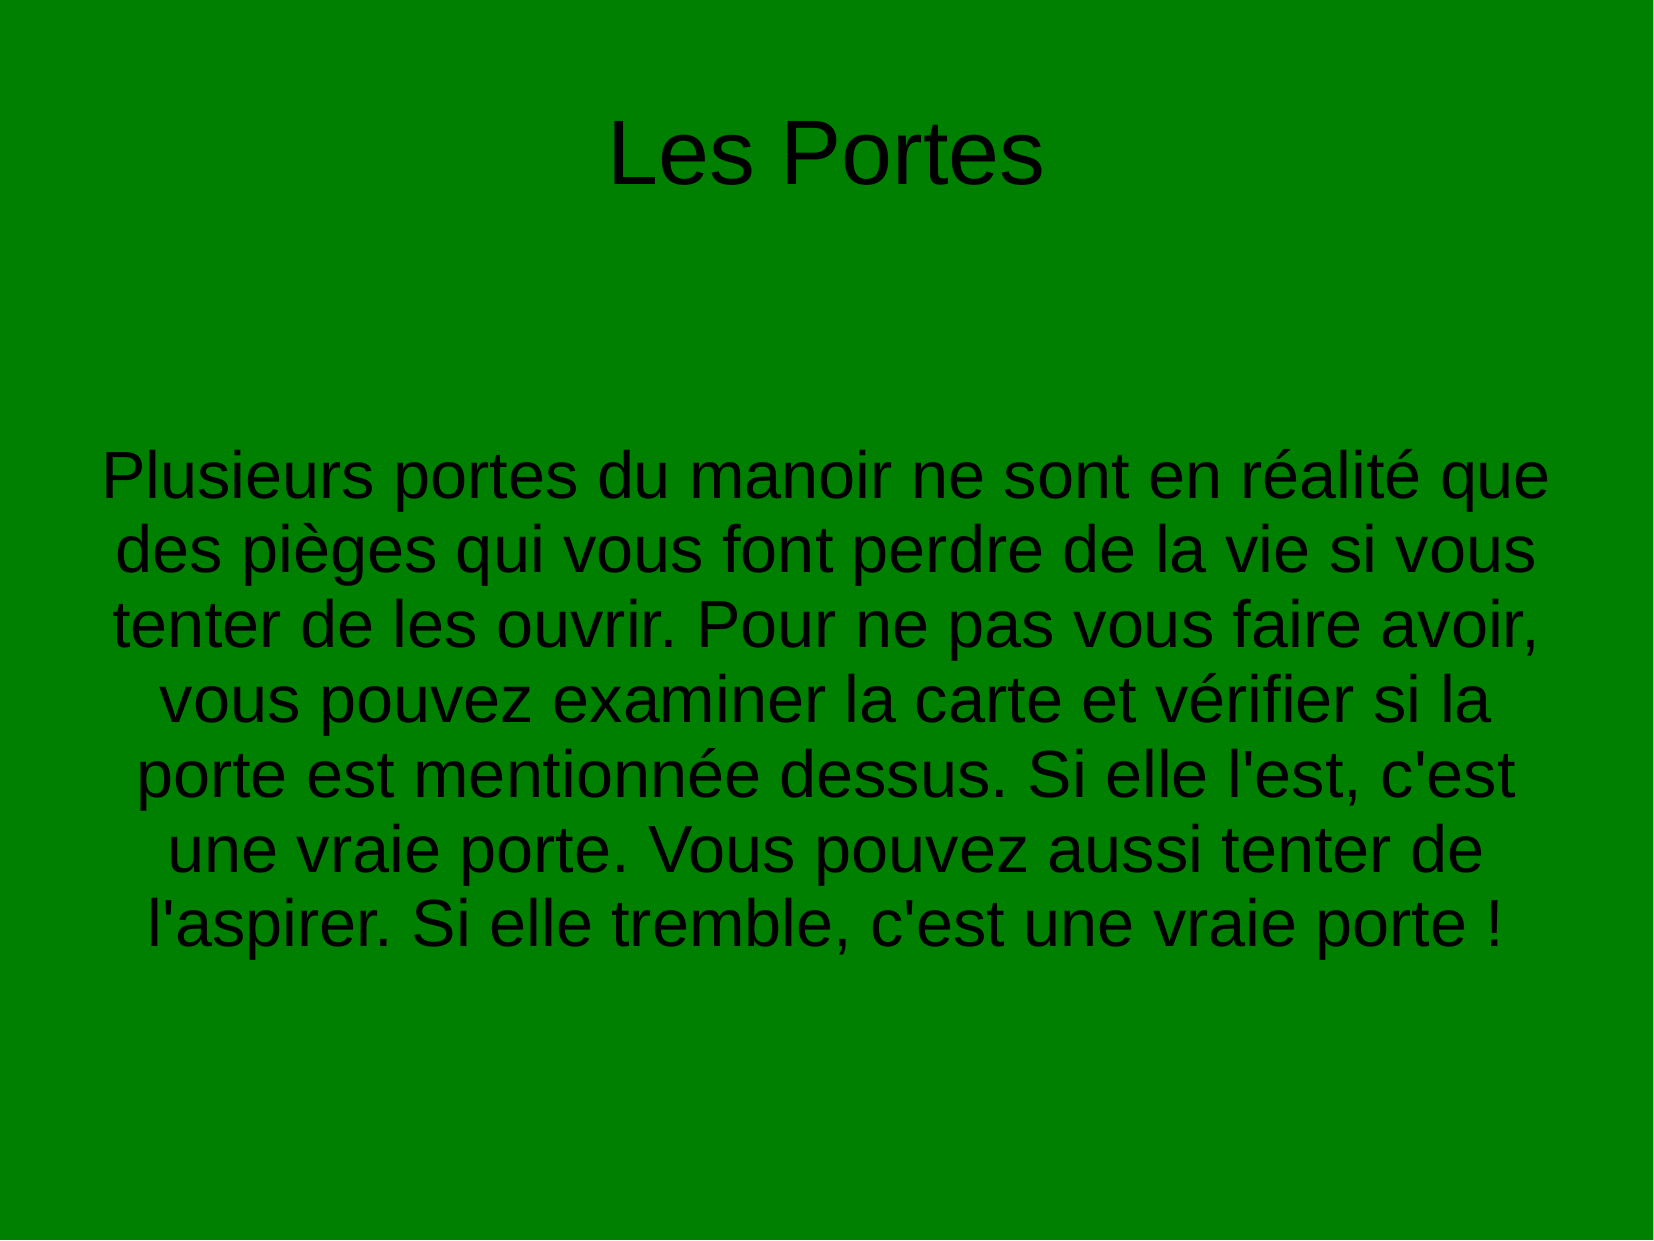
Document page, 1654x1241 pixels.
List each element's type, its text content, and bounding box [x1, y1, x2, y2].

subtitle Plusieurs portes du manoir ne sont en réalité que des pièges qui vous font perdre de la vie si vous tenter de les ouvrir. Pour ne pas vous faire avoir, vous pouvez examiner la carte et vérifier si la porte est mentionnée dessus. Si elle l'est, c'est une vraie porte. Vous pouvez aussi tenter de l'aspirer. Si elle tremble, c'est une vraie porte ! [82, 290, 1571, 1109]
title Les Portes [82, 56, 1571, 250]
